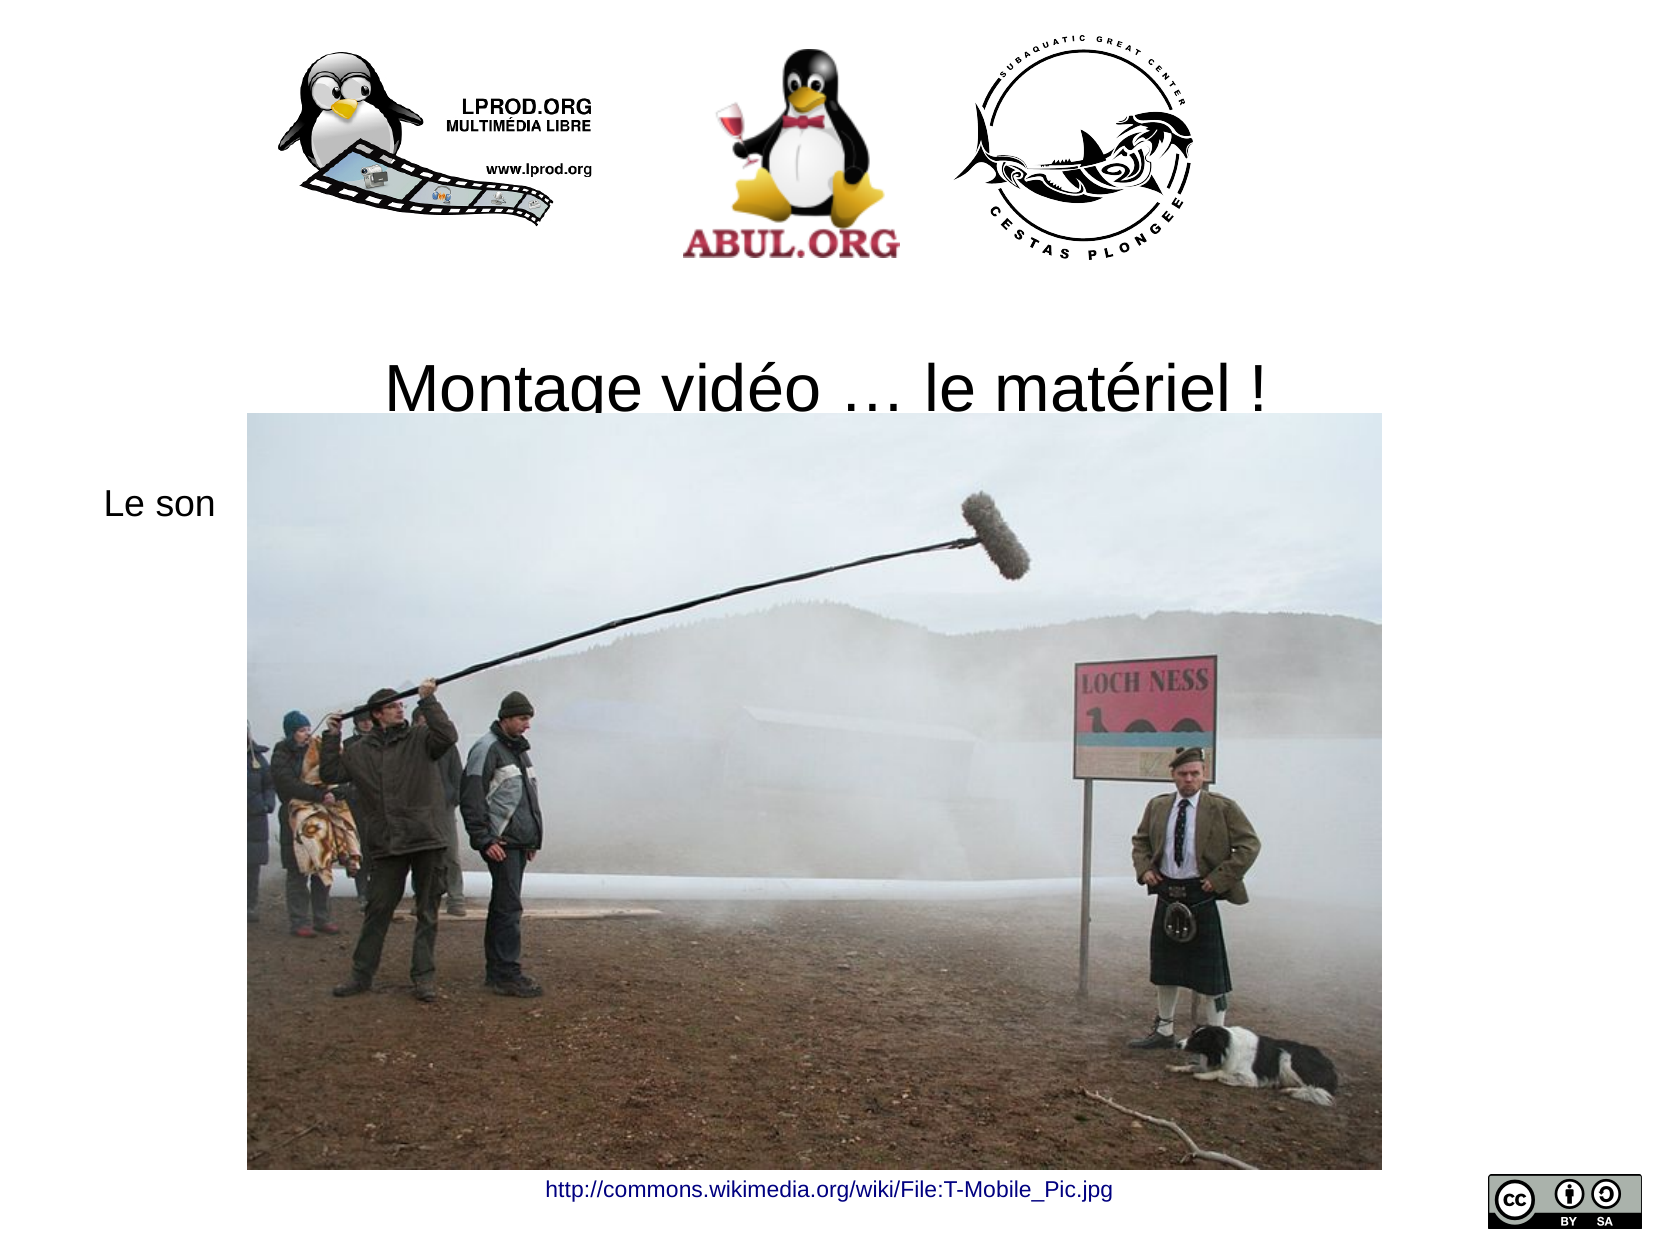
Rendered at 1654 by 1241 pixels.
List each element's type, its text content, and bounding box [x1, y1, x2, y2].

subtitle Montage vidéo … le matériel ! [82, 290, 1571, 1010]
picture [276, 50, 603, 258]
text_box Le son [88, 474, 231, 532]
text_box http://commons.wikimedia.org/wiki/File:T-Mobile_Pic.jpg [271, 1169, 1394, 1215]
picture [683, 49, 900, 258]
picture [247, 413, 1382, 1170]
picture [953, 35, 1193, 260]
picture [1488, 1174, 1642, 1229]
